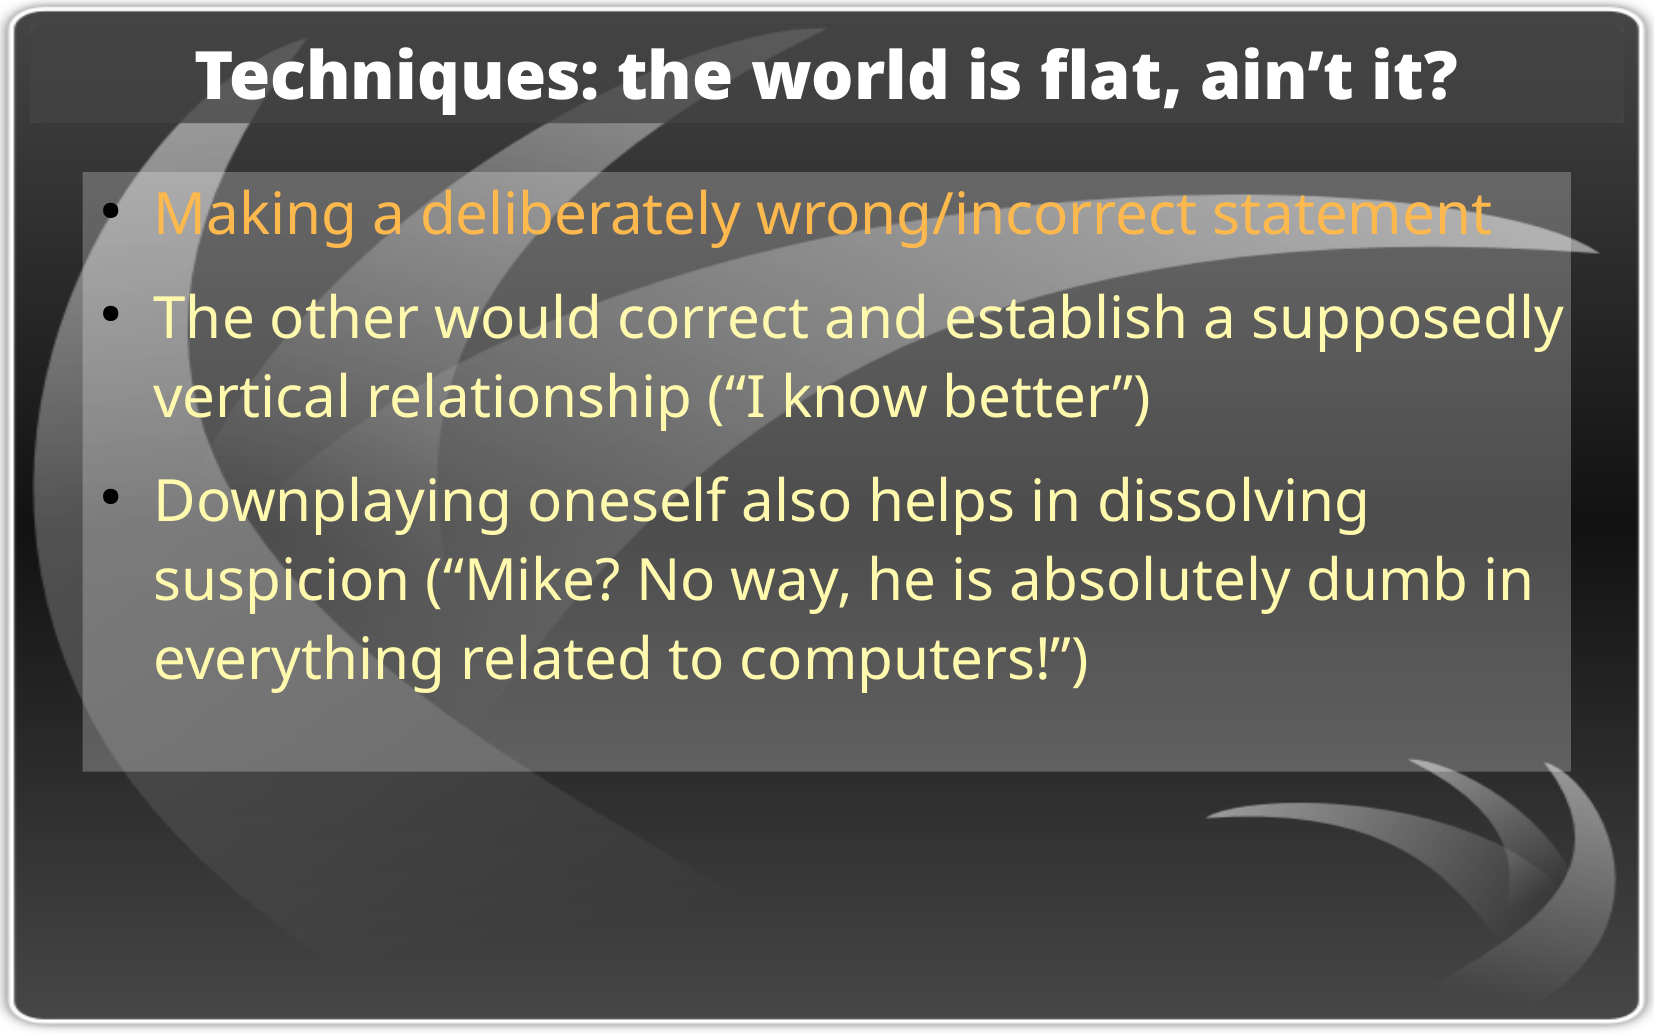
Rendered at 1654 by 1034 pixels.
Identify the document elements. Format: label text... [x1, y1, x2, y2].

title Techniques: the world is flat, ain’t it? [29, 24, 1625, 124]
list Making a deliberately wrong/incorrect statement The other would correct and establish a supposedly vertical relationship (“I know better”) Downplaying oneself also helps in dissolving suspicion (“Mike? No way, he is absolutely dumb in everything related to computers!”) [82, 172, 1571, 772]
picture [0, 0, 1654, 1034]
